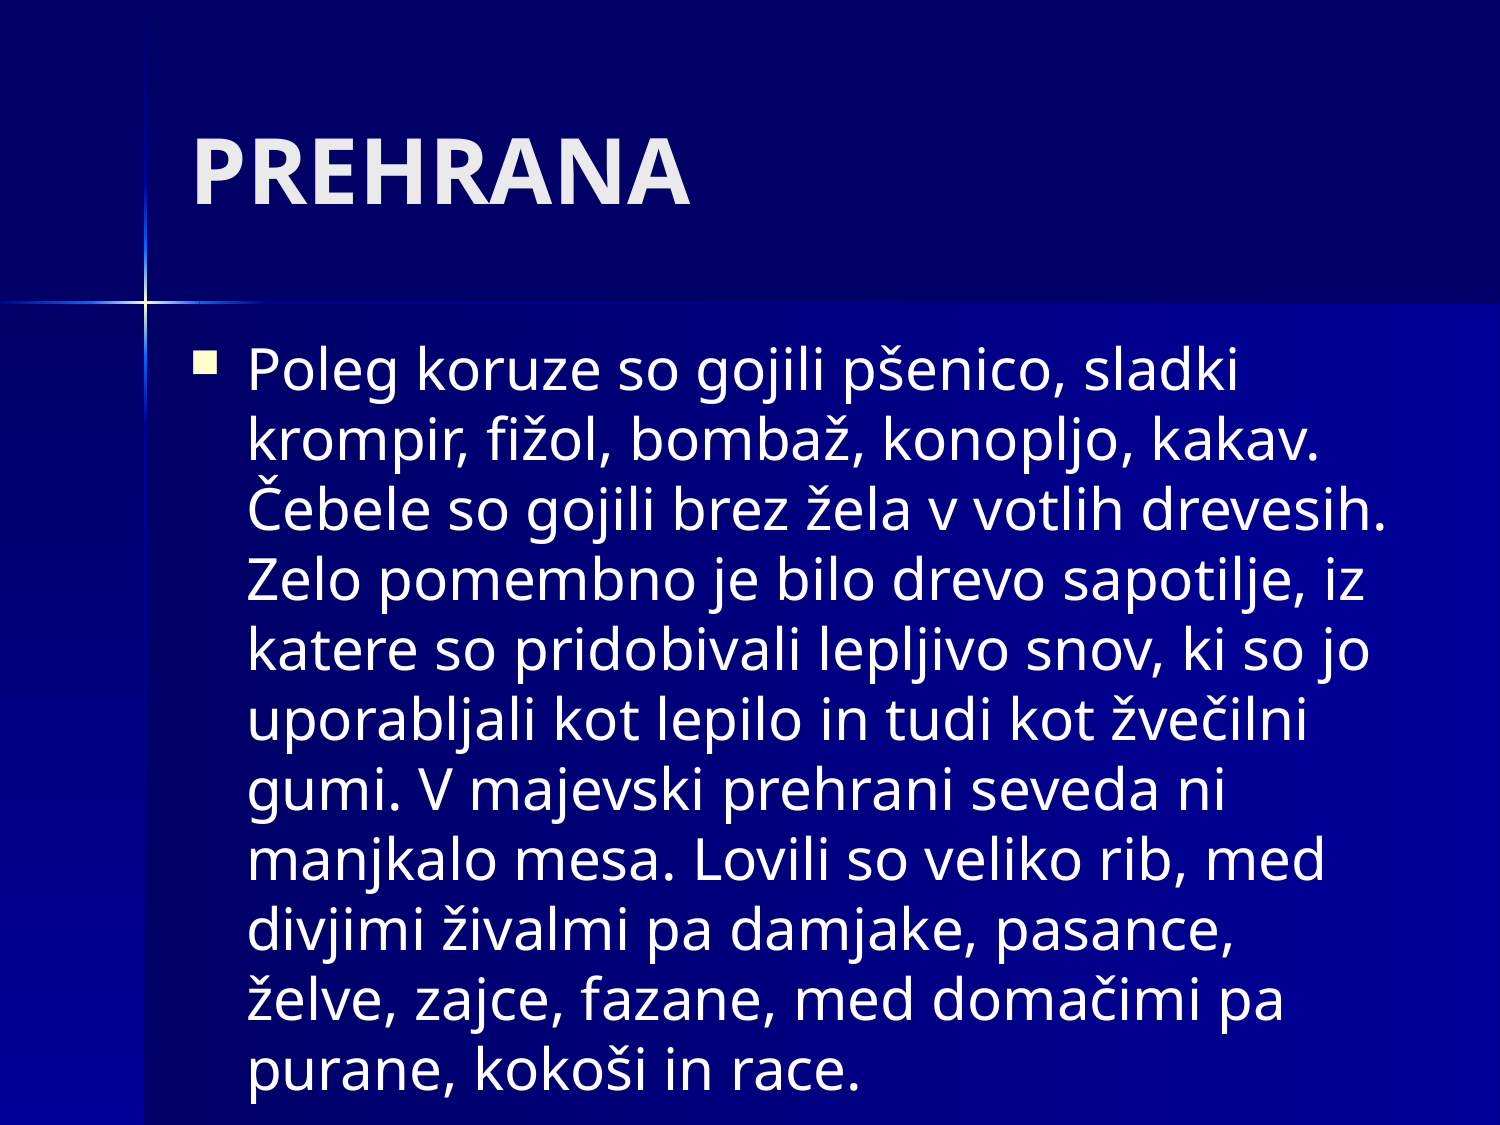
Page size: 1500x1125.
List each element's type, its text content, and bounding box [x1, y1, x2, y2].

list Poleg koruze so gojili pšenico, sladki krompir, fižol, bombaž, konopljo, kakav. Čebele so gojili brez žela v votlih drevesih. Zelo pomembno je bilo drevo sapotilje, iz katere so pridobivali lepljivo snov, ki so jo uporabljali kot lepilo in tudi kot žvečilni gumi. V majevski prehrani seveda ni manjkalo mesa. Lovili so veliko rib, med divjimi živalmi pa damjake, pasance, želve, zajce, fazane, med domačimi pa purane, kokoši in race. [174, 324, 1413, 1000]
title PREHRANA [174, 50, 1413, 285]
